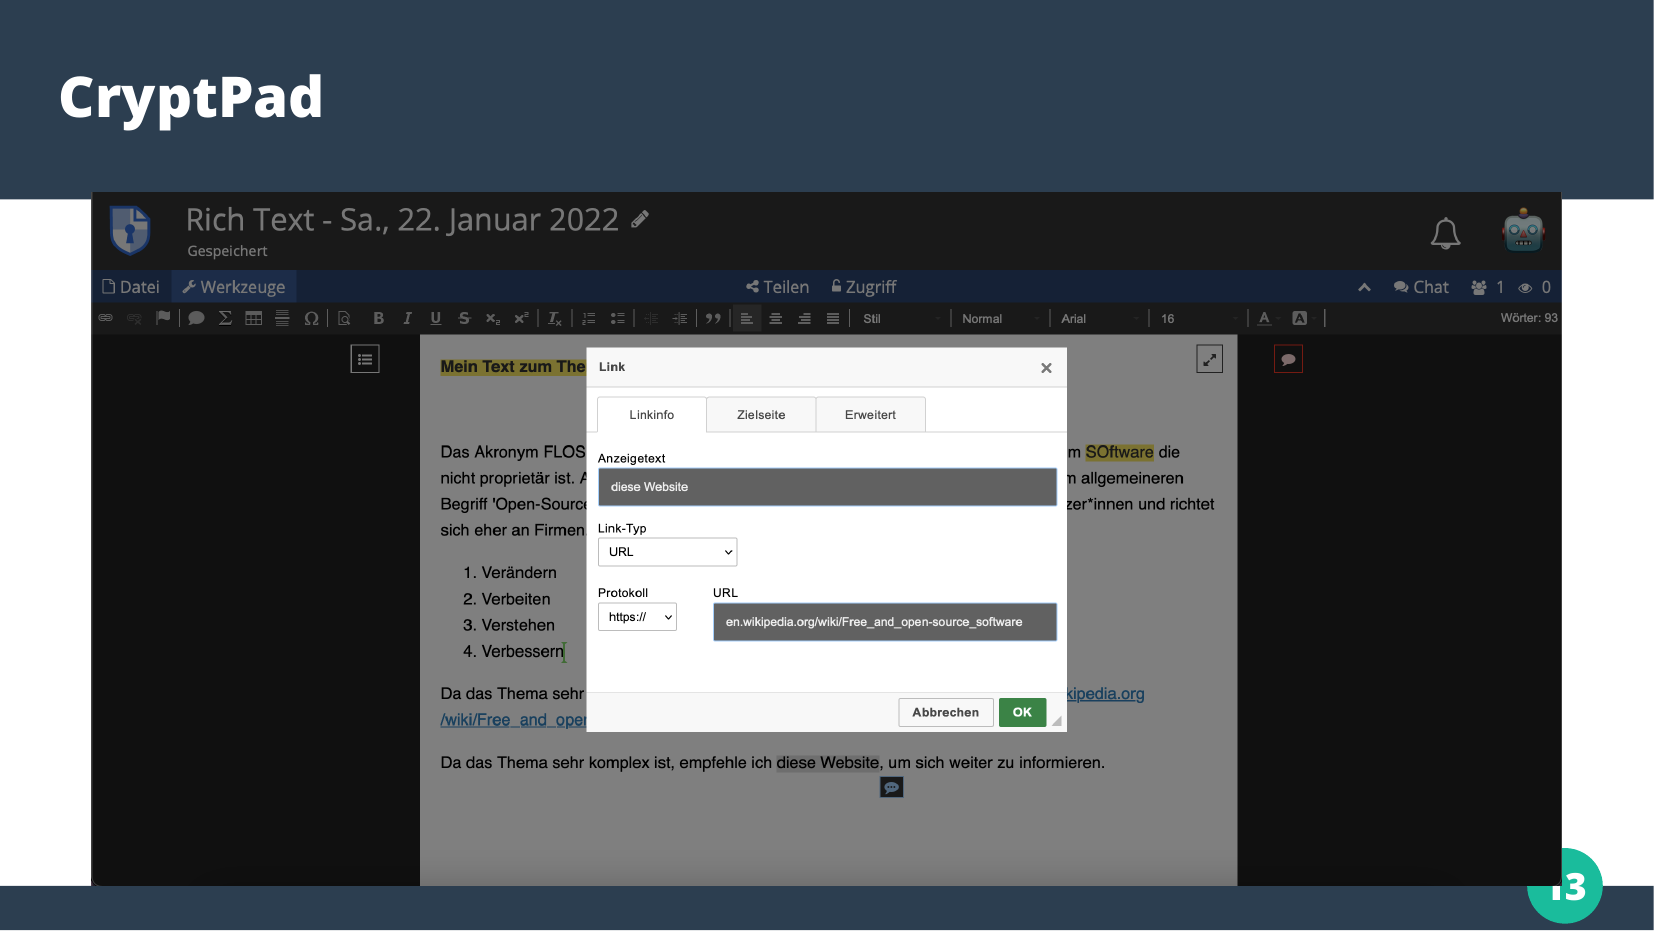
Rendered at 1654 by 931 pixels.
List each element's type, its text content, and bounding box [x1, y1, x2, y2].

picture [91, 192, 1562, 886]
title CryptPad [59, 37, 1595, 155]
